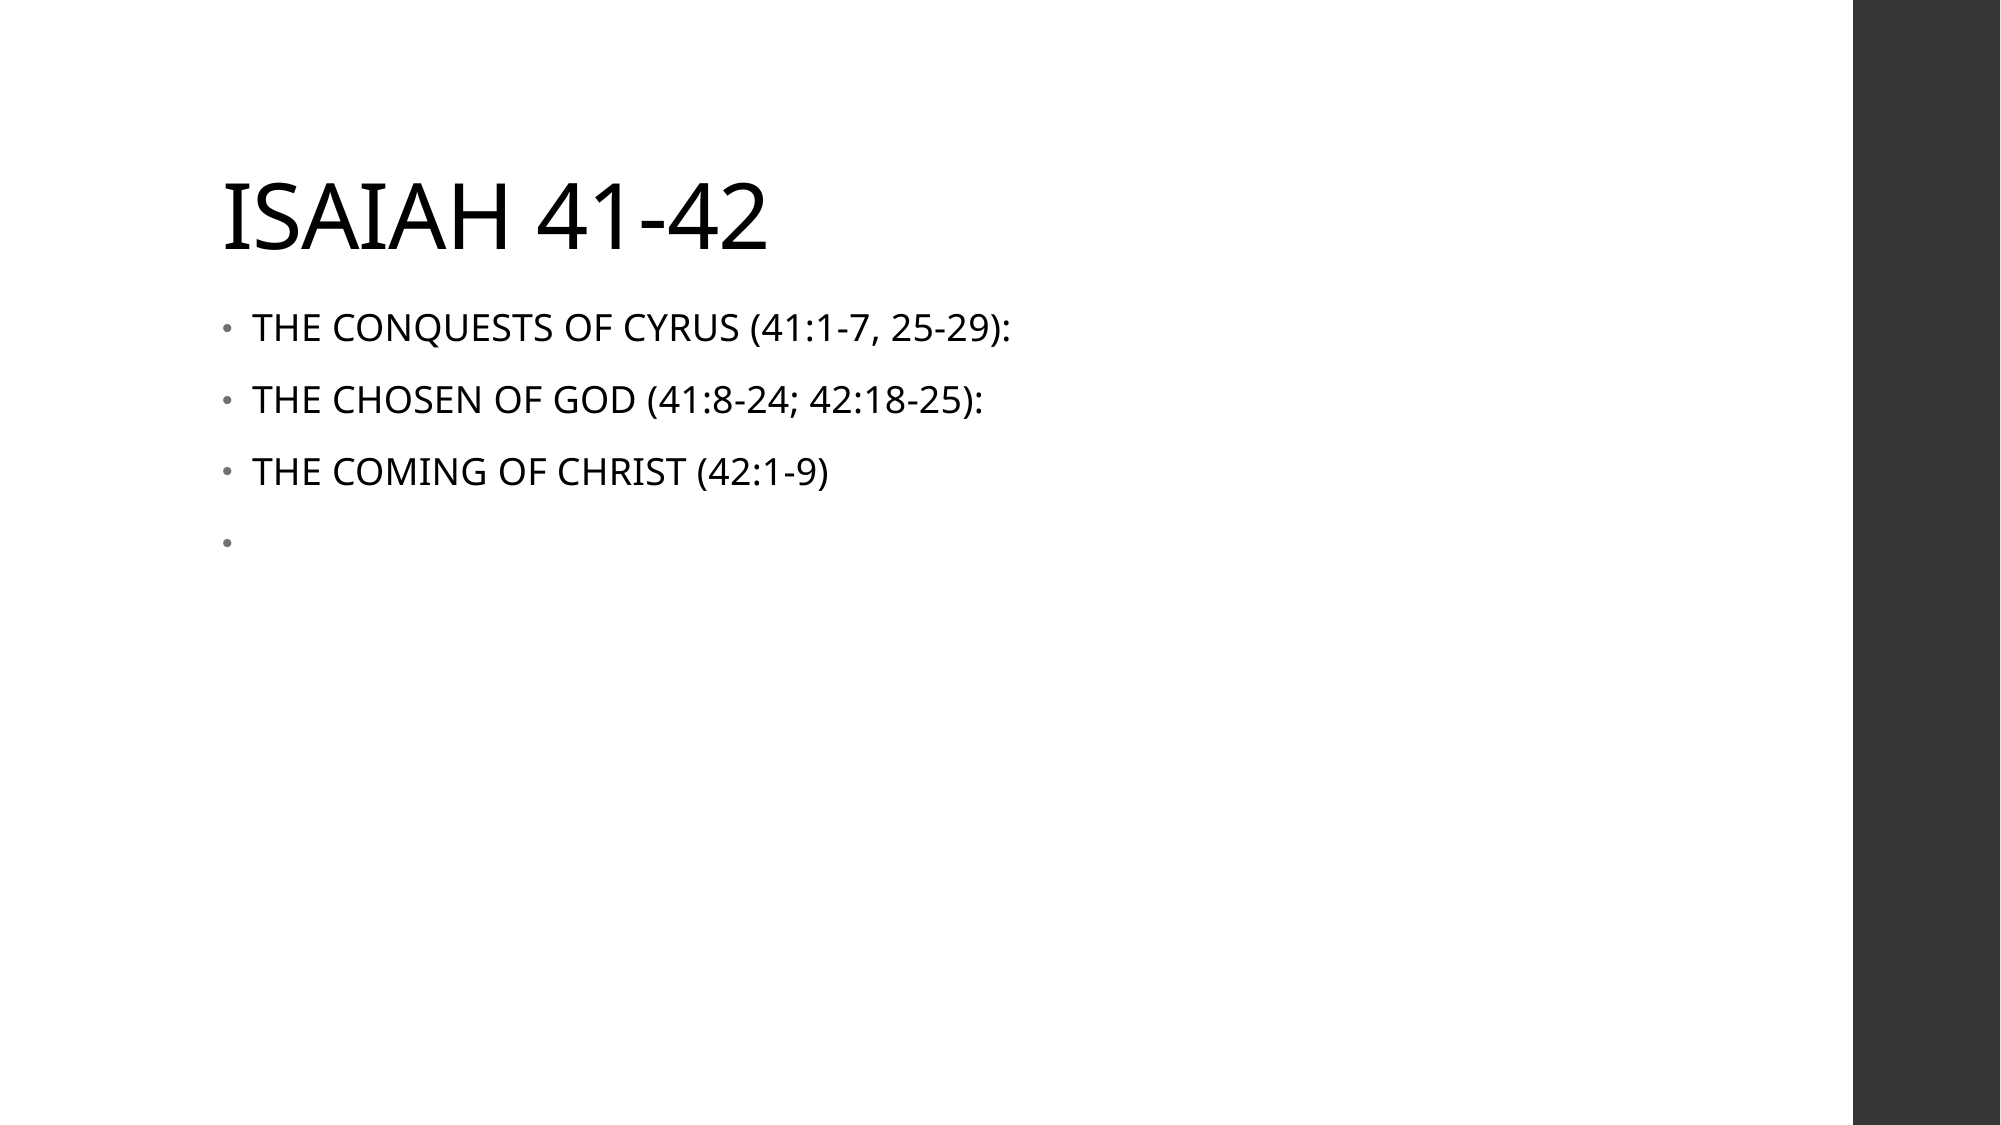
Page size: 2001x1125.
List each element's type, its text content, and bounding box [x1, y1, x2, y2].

title ISAIAH 41-42 [206, 60, 1797, 278]
list THE CONQUESTS OF CYRUS (41:1-7, 25-29): THE CHOSEN OF GOD (41:8-24; 42:18-25): THE COMING OF CHRIST (42:1-9) [206, 299, 1617, 1014]
